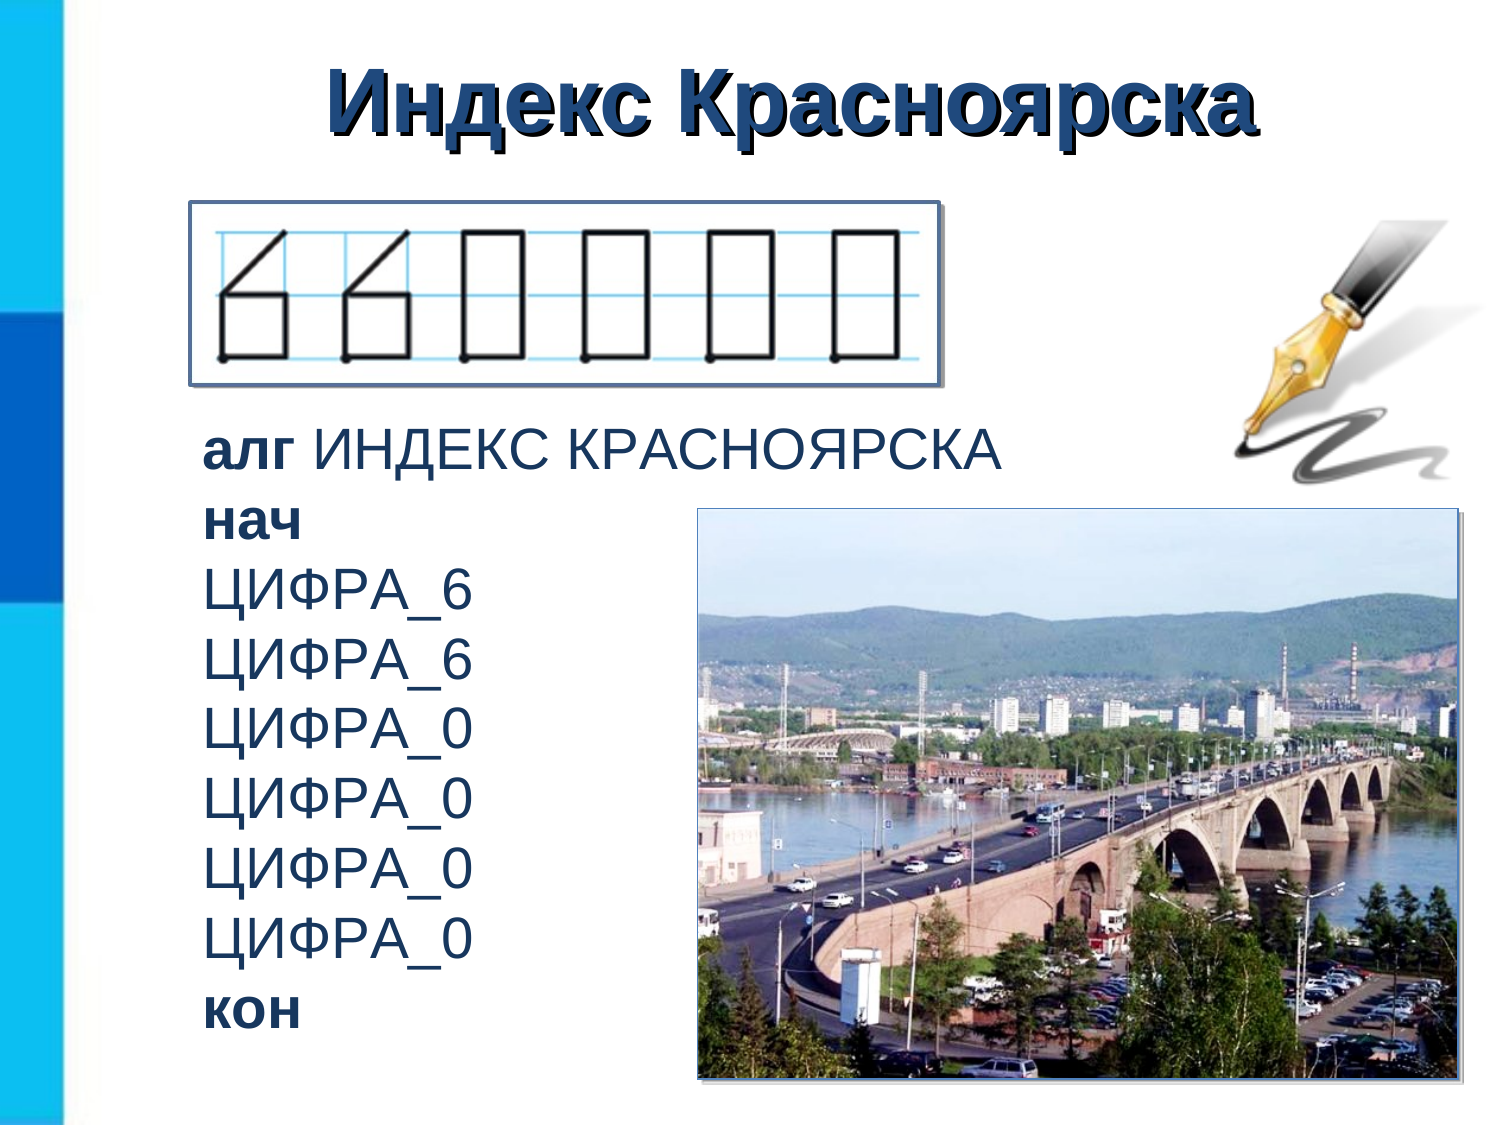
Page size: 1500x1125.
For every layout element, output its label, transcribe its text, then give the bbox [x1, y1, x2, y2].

title Индекс Красноярска [163, 11, 1418, 180]
picture [0, 0, 1500, 1125]
text_box алг ИНДЕКС КРАСНОЯРСКА нач ЦИФРА_6 ЦИФРА_6 ЦИФРА_0 ЦИФРА_0 ЦИФРА_0 ЦИФРА_0 кон [187, 403, 1216, 1049]
